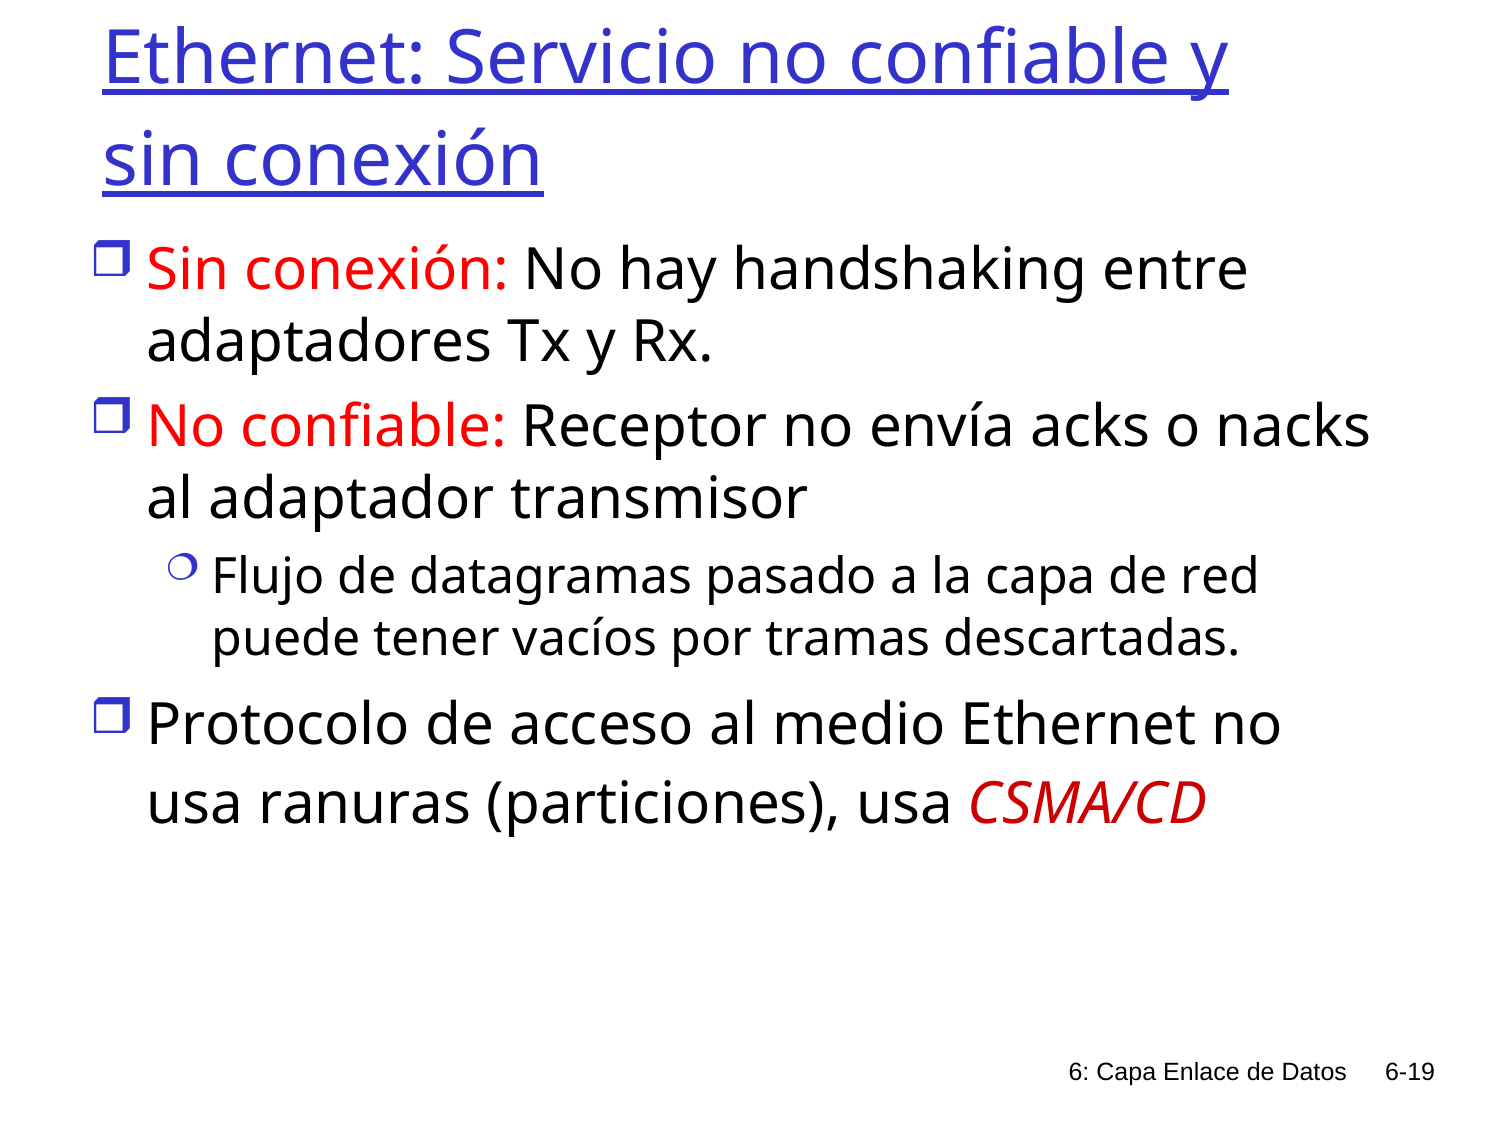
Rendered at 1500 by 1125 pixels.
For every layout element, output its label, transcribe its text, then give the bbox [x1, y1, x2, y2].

list Sin conexión: No hay handshaking entre adaptadores Tx y Rx. No confiable: Receptor no envía acks o nacks al adaptador transmisor Flujo de datagramas pasado a la capa de red puede tener vacíos por tramas descartadas. Protocolo de acceso al medio Ethernet no usa ranuras (particiones), usa CSMA/CD [75, 224, 1388, 1013]
title Ethernet: Servicio no confiable y sin conexión [87, 15, 1363, 196]
